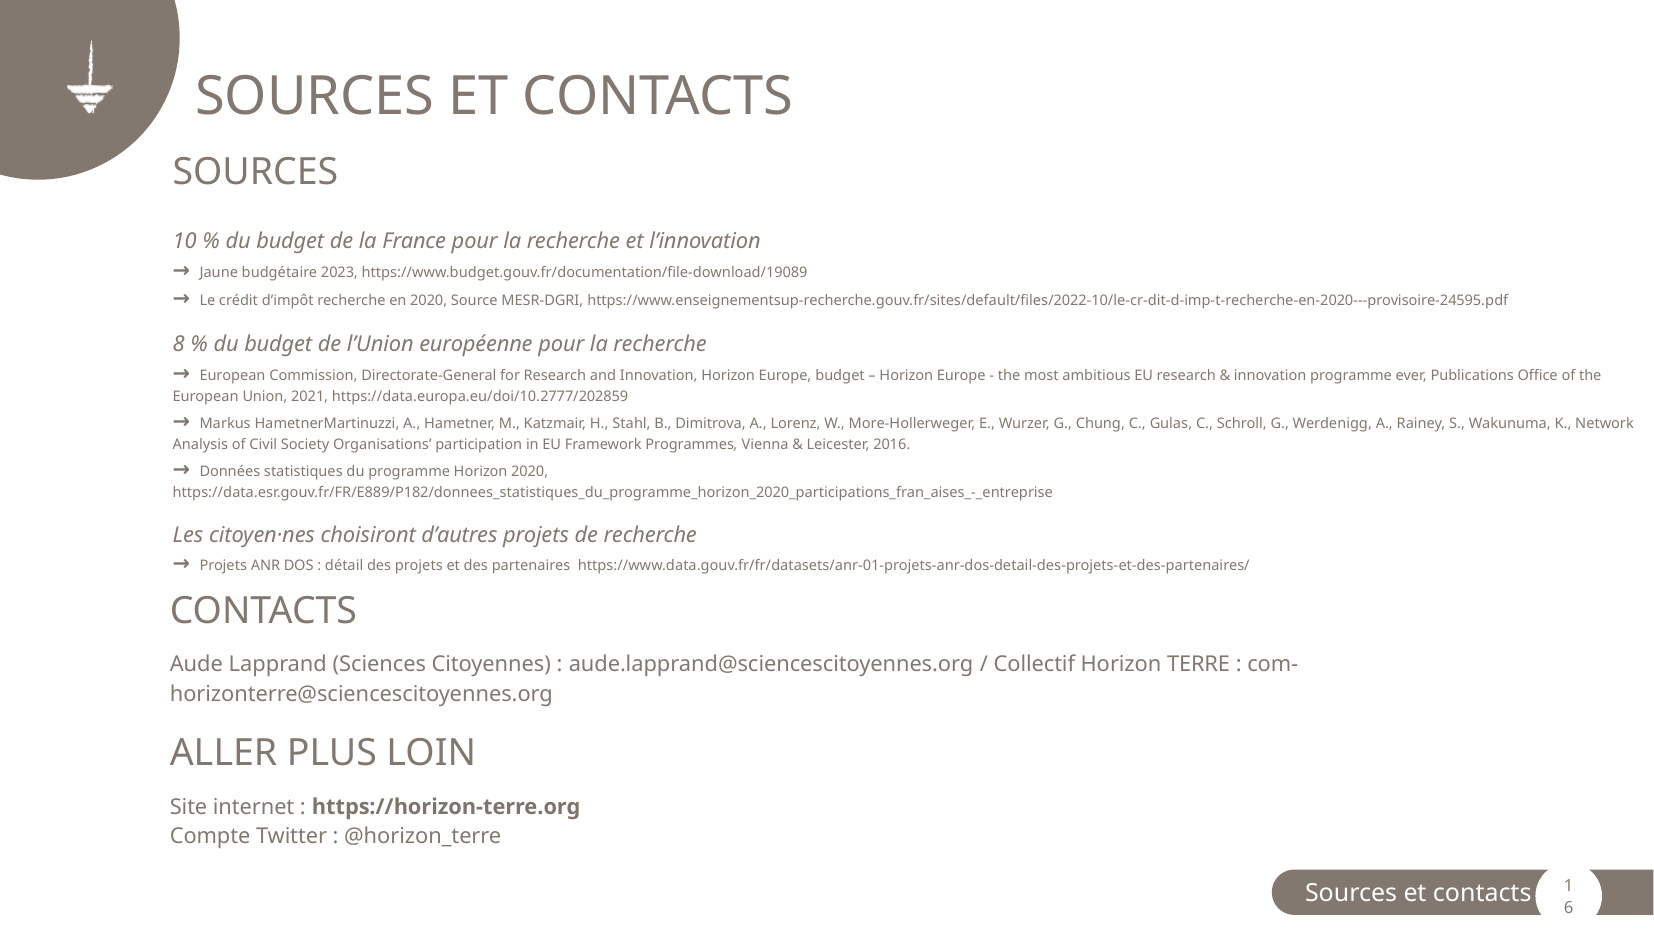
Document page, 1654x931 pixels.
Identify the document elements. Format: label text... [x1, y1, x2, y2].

text_box ALLER PLUS LOIN Site internet : https://horizon-terre.org Compte Twitter : @horizon_terre [155, 718, 1651, 879]
text_box Sources et contacts [1597, 869, 1654, 915]
picture [65, 37, 115, 117]
text_box [0, 0, 180, 180]
text_box SOURCES 10 % du budget de la France pour la recherche et l’innovation → Jaune budgétaire 2023, https://www.budget.gouv.fr/documentation/file-download/19089 → Le crédit d’impôt recherche en 2020, Source MESR-DGRI, https://www.enseignementsup-recherche.gouv.fr/sites/default/files/2022-10/le-cr-dit-d-imp-t-recherche-en-2020---provisoire-24595.pdf 8 % du budget de l’Union européenne pour la recherche → European Commission, Directorate-General for Research and Innovation, Horizon Europe, budget – Horizon Europe - the most ambitious EU research & innovation programme ever, Publications Office of the European Union, 2021, https://data.europa.eu/doi/10.2777/202859 → Markus HametnerMartinuzzi, A., Hametner, M., Katzmair, H., Stahl, B., Dimitrova, A., Lorenz, W., More-Hollerweger, E., Wurzer, G., Chung, C., Gulas, C., Schroll, G., Werdenigg, A., Rainey, S., Wakunuma, K., Network Analysis of Civil Society Organisations’ participation in EU Framework Programmes, Vienna & Leicester, 2016. → Données statistiques du programme Horizon 2020, https://data.esr.gouv.fr/FR/E889/P182/donnees_statistiques_du_programme_horizon_2020_participations_fran_aises_-_entreprise Les citoyen·nes choisiront d’autres projets de recherche → Projets ANR DOS : détail des projets et des partenaires https://www.data.gouv.fr/fr/datasets/anr-01-projets-anr-dos-detail-des-projets-et-des-partenaires/ [157, 137, 1654, 588]
text_box Sources et contacts [1271, 879, 1540, 915]
title SOURCES ET CONTACTS [165, 11, 1654, 137]
text_box 16 [1535, 879, 1603, 930]
text_box CONTACTS Aude Lapprand (Sciences Citoyennes) : aude.lapprand@sciencescitoyennes.org / Collectif Horizon TERRE : com-horizonterre@sciencescitoyennes.org [154, 576, 1651, 711]
